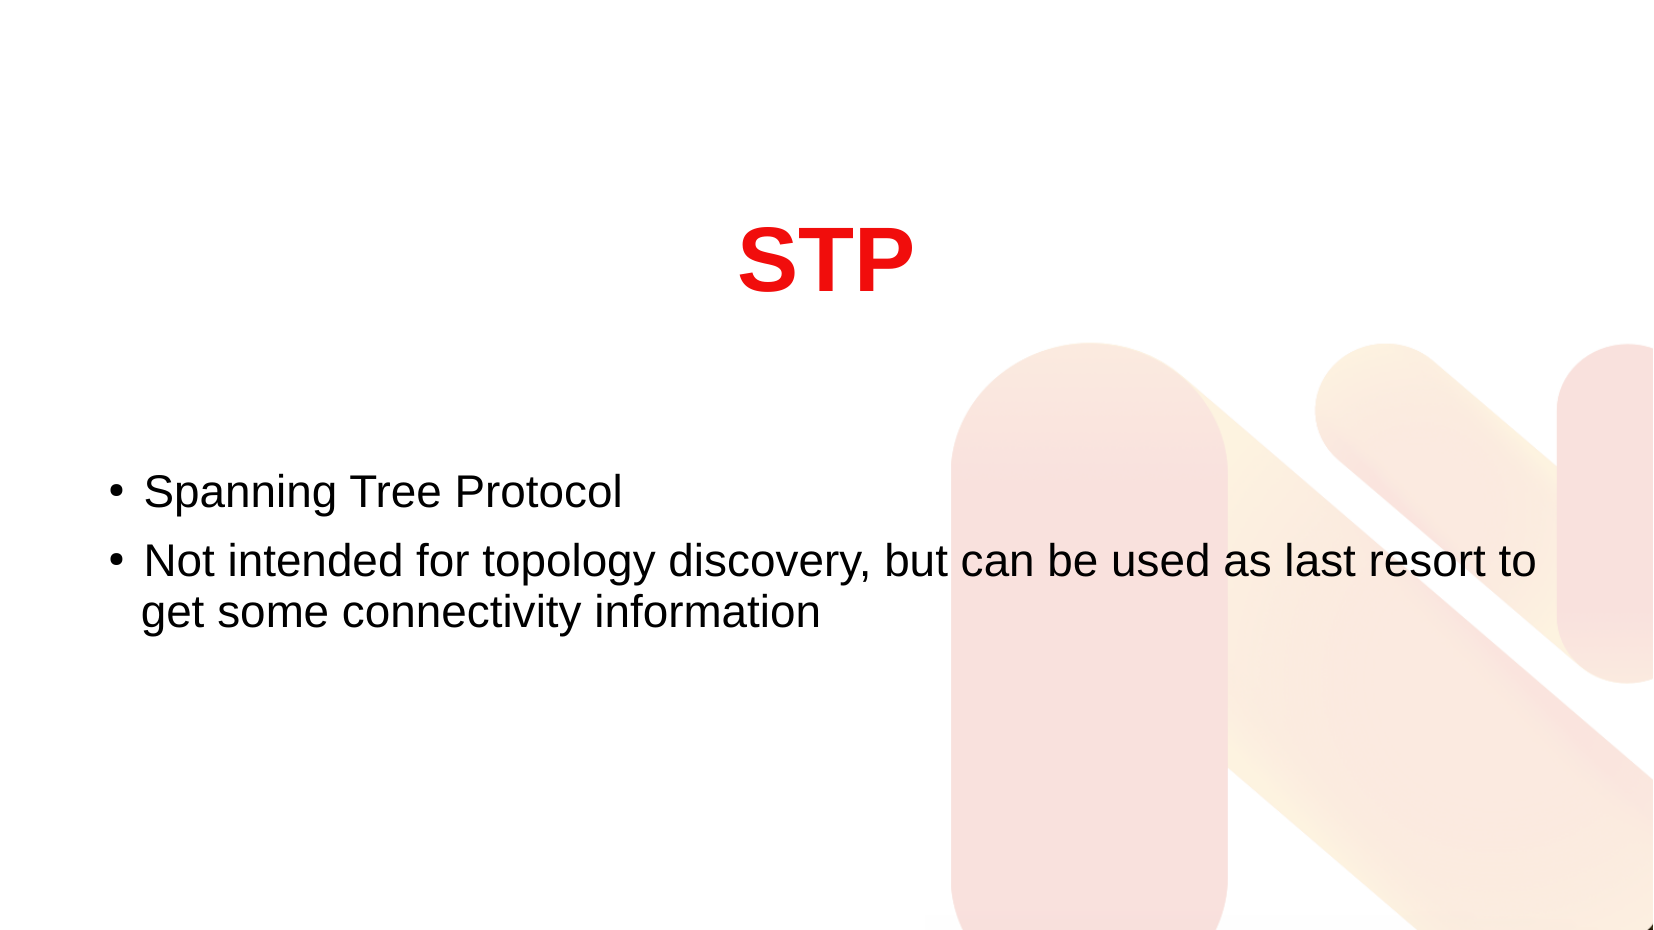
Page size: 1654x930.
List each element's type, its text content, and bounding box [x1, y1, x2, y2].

title STP [82, 182, 1571, 338]
picture [925, 327, 1653, 930]
subtitle Spanning Tree Protocol Not intended for topology discovery, but can be used as last resort to get some connectivity information [87, 465, 1576, 638]
